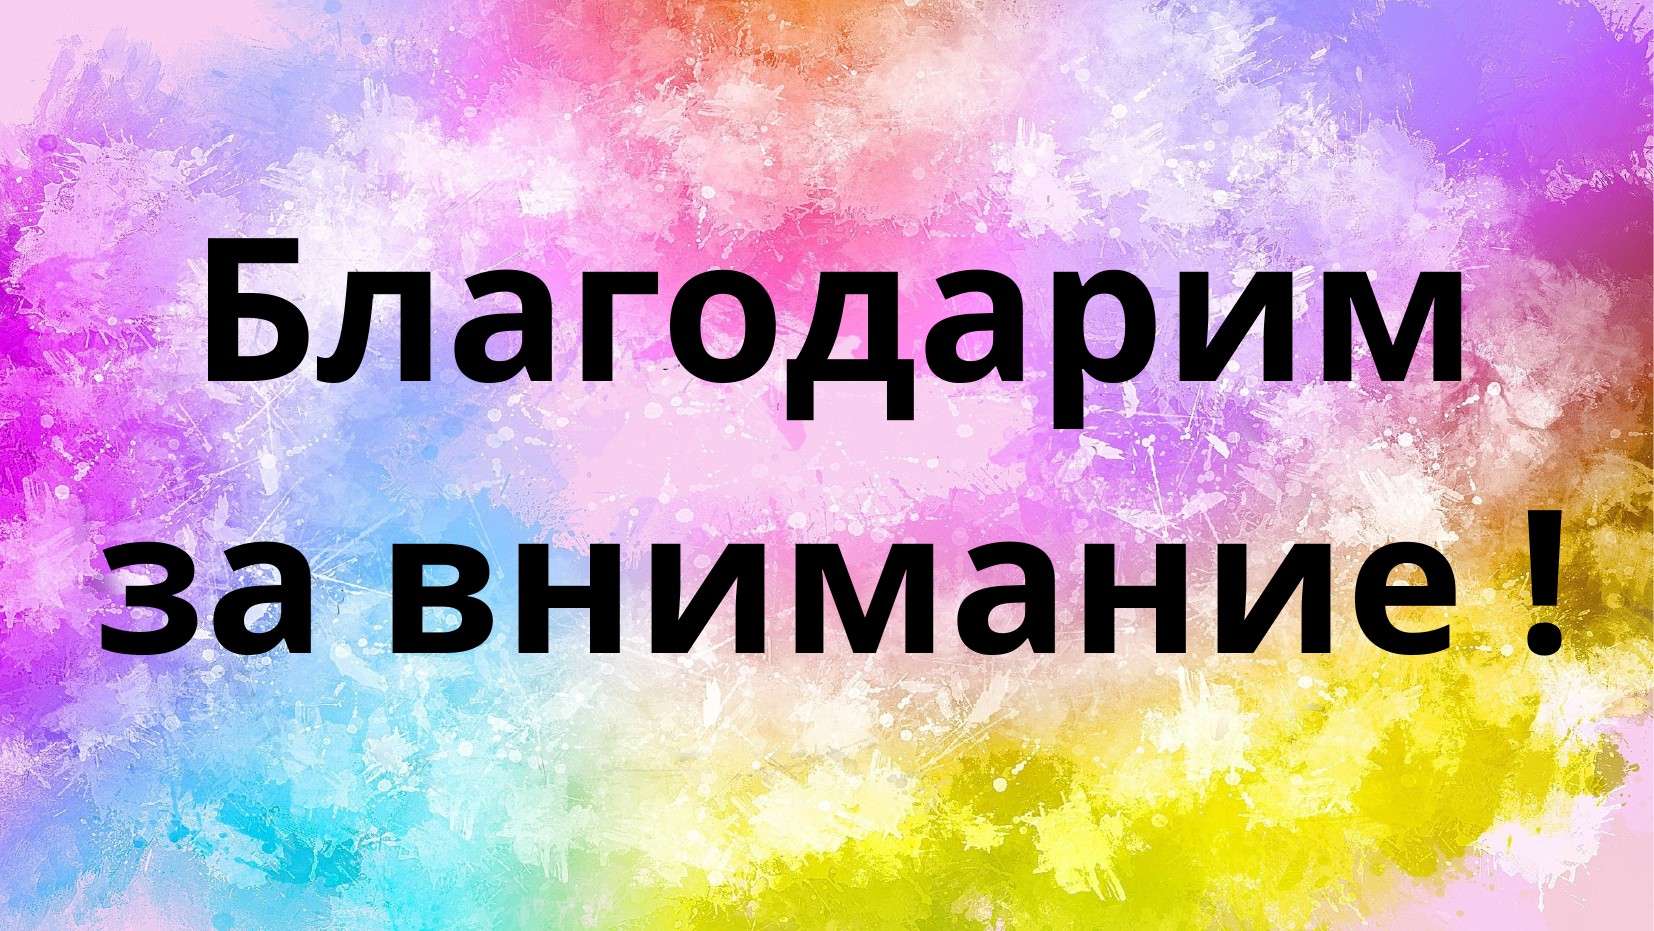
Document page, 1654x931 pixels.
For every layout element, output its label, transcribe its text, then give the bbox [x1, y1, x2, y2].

title Благодарим за внимание ! [90, 240, 1579, 641]
picture [0, 0, 1654, 931]
